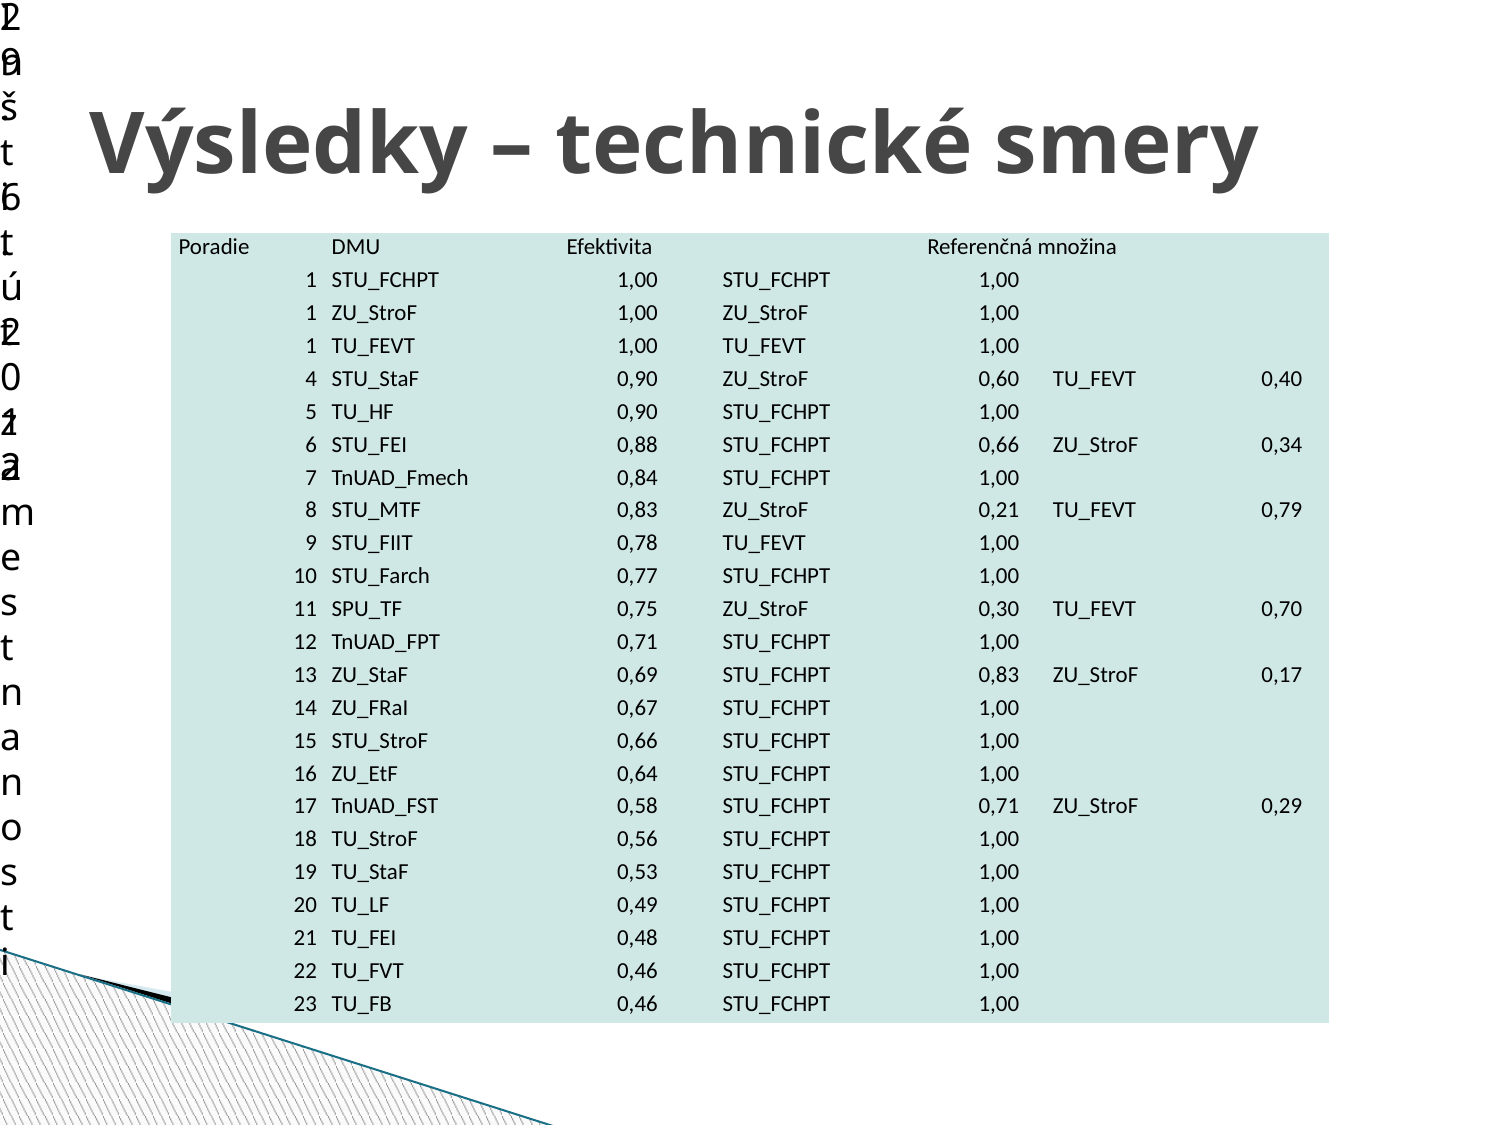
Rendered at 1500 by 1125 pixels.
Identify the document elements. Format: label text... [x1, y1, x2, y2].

table_cell TU_FEI [324, 923, 559, 956]
table_cell 0,88 [559, 430, 716, 463]
table_cell 0,60 [952, 364, 1046, 397]
table_cell [1046, 989, 1235, 1023]
table_cell 1,00 [559, 331, 716, 364]
table_cell TU_FEVT [1046, 594, 1235, 627]
table_cell STU_FCHPT [716, 890, 952, 923]
table_cell [1046, 693, 1235, 726]
table_cell ZU_StroF [716, 594, 952, 627]
table_cell 1,00 [952, 529, 1046, 561]
table_cell 0,83 [559, 496, 716, 529]
table_cell STU_FCHPT [716, 265, 952, 298]
table_cell 1,00 [952, 561, 1046, 594]
table_cell 1,00 [952, 693, 1046, 726]
table_cell 17 [171, 792, 324, 825]
table_cell TU_FEVT [716, 529, 952, 561]
table_cell [1046, 265, 1235, 298]
table_cell 8 [171, 496, 324, 529]
table_cell ZU_EtF [324, 759, 559, 792]
table_cell 0,77 [559, 561, 716, 594]
table_cell ZU_StroF [716, 298, 952, 331]
table_cell [1046, 726, 1235, 759]
table_cell STU_FCHPT [716, 956, 952, 989]
table_cell TU_HF [324, 397, 559, 430]
table_cell STU_FCHPT [716, 923, 952, 956]
table_cell 0,30 [952, 594, 1046, 627]
table_cell 0,29 [1235, 792, 1329, 825]
table_cell 0,46 [559, 989, 716, 1023]
table_cell TU_StroF [324, 825, 559, 857]
table_cell 0,53 [559, 857, 716, 890]
table_cell ZU_StroF [1046, 660, 1235, 693]
table_cell STU_FCHPT [716, 792, 952, 825]
table_cell 0,71 [952, 792, 1046, 825]
table_cell STU_FCHPT [716, 989, 952, 1023]
table_cell TU_FB [324, 989, 559, 1023]
table_cell [1235, 529, 1329, 561]
table_cell 1,00 [952, 890, 1046, 923]
table_cell 0,56 [559, 825, 716, 857]
table_cell STU_FCHPT [716, 430, 952, 463]
table_cell ZU_StroF [1046, 430, 1235, 463]
table_cell 13 [171, 660, 324, 693]
table_cell 1,00 [952, 265, 1046, 298]
table_cell STU_FCHPT [716, 857, 952, 890]
table_cell TU_StaF [324, 857, 559, 890]
table_cell STU_FCHPT [716, 726, 952, 759]
table_cell 15 [171, 726, 324, 759]
table_cell [1235, 825, 1329, 857]
table_cell [1046, 923, 1235, 956]
table_cell TU_FVT [324, 956, 559, 989]
table_cell [1046, 529, 1235, 561]
table_cell ZU_StroF [1046, 792, 1235, 825]
table_cell ZU_StaF [324, 660, 559, 693]
table_cell [1046, 627, 1235, 660]
table_cell 20 [171, 890, 324, 923]
table_cell 1,00 [559, 298, 716, 331]
table_cell 1 [171, 331, 324, 364]
table_cell 1,00 [952, 759, 1046, 792]
table_cell STU_FIIT [324, 529, 559, 561]
table_cell [1046, 890, 1235, 923]
table_cell 19 [171, 857, 324, 890]
table_cell 0,21 [952, 496, 1046, 529]
table_cell 0,83 [952, 660, 1046, 693]
table_cell [1235, 265, 1329, 298]
table_cell 0,46 [559, 956, 716, 989]
table_cell STU_FCHPT [716, 825, 952, 857]
table_cell 1,00 [952, 825, 1046, 857]
picture [0, 952, 543, 1125]
table_cell TU_FEVT [716, 331, 952, 364]
table_cell STU_Farch [324, 561, 559, 594]
table_cell STU_FCHPT [716, 463, 952, 496]
table_header Efektivita [559, 233, 716, 265]
table_cell 1,00 [952, 298, 1046, 331]
table_cell 0,34 [1235, 430, 1329, 463]
table_cell [1235, 397, 1329, 430]
table_cell [1235, 331, 1329, 364]
table_cell [1235, 857, 1329, 890]
table_cell 0,67 [559, 693, 716, 726]
table_cell [1046, 561, 1235, 594]
table_cell [1235, 989, 1329, 1023]
table_cell 23 [171, 989, 324, 1023]
table_cell 1,00 [952, 857, 1046, 890]
table_cell 0,40 [1235, 364, 1329, 397]
table_cell [1046, 331, 1235, 364]
table_cell ZU_StroF [324, 298, 559, 331]
table_cell [1046, 857, 1235, 890]
table_cell 0,66 [952, 430, 1046, 463]
table_cell SPU_TF [324, 594, 559, 627]
table_cell 10 [171, 561, 324, 594]
table_cell 1,00 [952, 463, 1046, 496]
table_cell TnUAD_FPT [324, 627, 559, 660]
table_cell 4 [171, 364, 324, 397]
table_cell [1046, 397, 1235, 430]
table_cell [1235, 759, 1329, 792]
table_cell 0,64 [559, 759, 716, 792]
table_cell TU_FEVT [324, 331, 559, 364]
table_cell [1235, 923, 1329, 956]
table_cell STU_FEI [324, 430, 559, 463]
table_cell STU_FCHPT [716, 693, 952, 726]
table_cell TnUAD_FST [324, 792, 559, 825]
table_cell 1,00 [952, 956, 1046, 989]
table_cell [1235, 298, 1329, 331]
table_cell STU_FCHPT [716, 397, 952, 430]
title Výsledky – technické smery [75, 45, 1425, 233]
table_cell 0,49 [559, 890, 716, 923]
table_cell 12 [171, 627, 324, 660]
table_cell 1,00 [952, 331, 1046, 364]
table_cell [1235, 956, 1329, 989]
table_cell [1046, 298, 1235, 331]
table_cell 0,69 [559, 660, 716, 693]
table_cell 5 [171, 397, 324, 430]
table_cell 16 [171, 759, 324, 792]
table_cell [1235, 463, 1329, 496]
table_cell 1,00 [952, 627, 1046, 660]
table_cell 1,00 [559, 265, 716, 298]
table_cell 0,79 [1235, 496, 1329, 529]
table_header DMU [324, 233, 559, 265]
table_cell 0,71 [559, 627, 716, 660]
table_cell TnUAD_Fmech [324, 463, 559, 496]
table_cell [1046, 463, 1235, 496]
table_cell [1235, 627, 1329, 660]
table_cell [1235, 890, 1329, 923]
table_cell 1,00 [952, 397, 1046, 430]
table_cell 0,66 [559, 726, 716, 759]
table_cell [1235, 561, 1329, 594]
table_cell 1,00 [952, 989, 1046, 1023]
table_cell 0,78 [559, 529, 716, 561]
table_cell 6 [171, 430, 324, 463]
table_cell TU_LF [324, 890, 559, 923]
table_cell STU_FCHPT [716, 660, 952, 693]
table_cell 0,48 [559, 923, 716, 956]
table_cell 0,90 [559, 397, 716, 430]
table_cell 1,00 [952, 726, 1046, 759]
table_cell 18 [171, 825, 324, 857]
table_cell STU_FCHPT [716, 561, 952, 594]
table_cell TU_FEVT [1046, 496, 1235, 529]
table_header Referenčná množina [716, 233, 1329, 265]
table_cell 0,70 [1235, 594, 1329, 627]
table_cell 0,90 [559, 364, 716, 397]
table_cell 0,58 [559, 792, 716, 825]
table_cell 0,17 [1235, 660, 1329, 693]
table_cell STU_StaF [324, 364, 559, 397]
table_cell STU_FCHPT [716, 759, 952, 792]
table_header Poradie [171, 233, 324, 265]
table_cell STU_MTF [324, 496, 559, 529]
table_cell ZU_StroF [716, 496, 952, 529]
table_cell 1,00 [952, 923, 1046, 956]
table_cell 7 [171, 463, 324, 496]
table_cell 1 [171, 265, 324, 298]
table_cell ZU_StroF [716, 364, 952, 397]
table_cell 1 [171, 298, 324, 331]
table_cell 22 [171, 956, 324, 989]
table_cell TU_FEVT [1046, 364, 1235, 397]
table_cell 0,75 [559, 594, 716, 627]
table_cell 14 [171, 693, 324, 726]
table_cell STU_FCHPT [716, 627, 952, 660]
table_cell [1046, 956, 1235, 989]
table_cell [1046, 759, 1235, 792]
table_cell [1046, 825, 1235, 857]
table_cell STU_StroF [324, 726, 559, 759]
table_cell STU_FCHPT [324, 265, 559, 298]
table_cell 0,84 [559, 463, 716, 496]
table_cell ZU_FRaI [324, 693, 559, 726]
table_cell 21 [171, 923, 324, 956]
table_cell [1235, 726, 1329, 759]
table_cell 11 [171, 594, 324, 627]
table_cell 9 [171, 529, 324, 561]
table_cell [1235, 693, 1329, 726]
